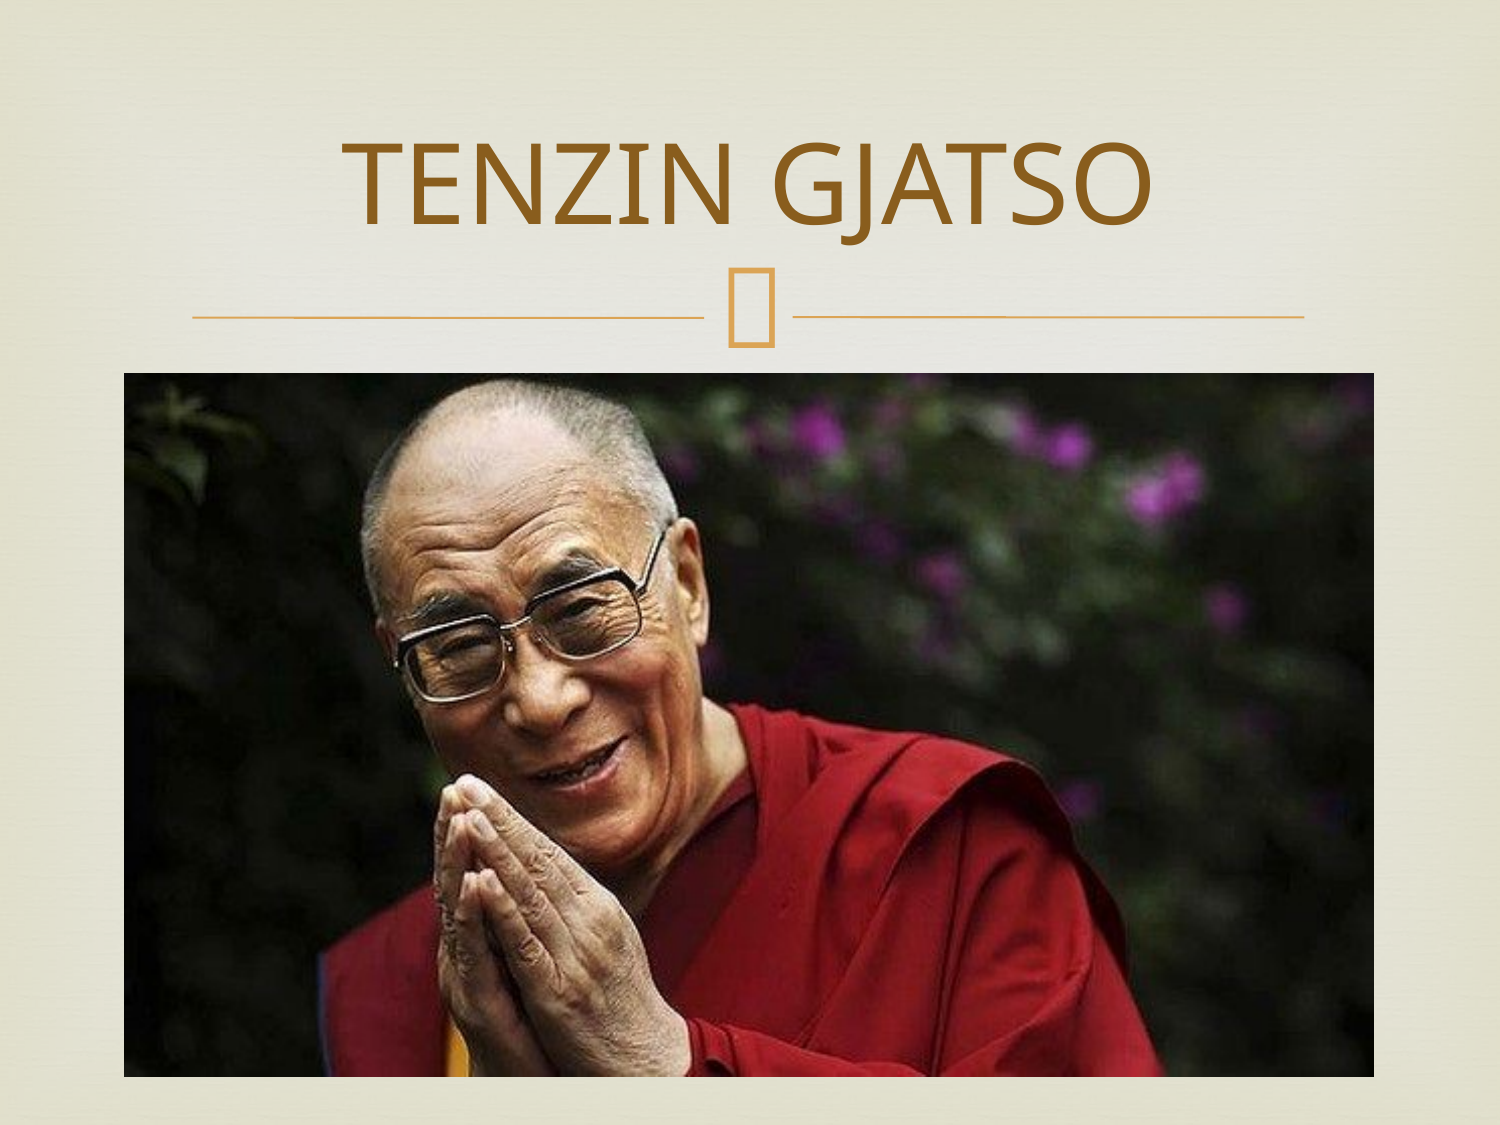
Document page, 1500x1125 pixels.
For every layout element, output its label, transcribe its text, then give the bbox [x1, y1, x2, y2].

title TENZIN GJATSO [113, 93, 1386, 267]
picture [124, 373, 1374, 1077]
